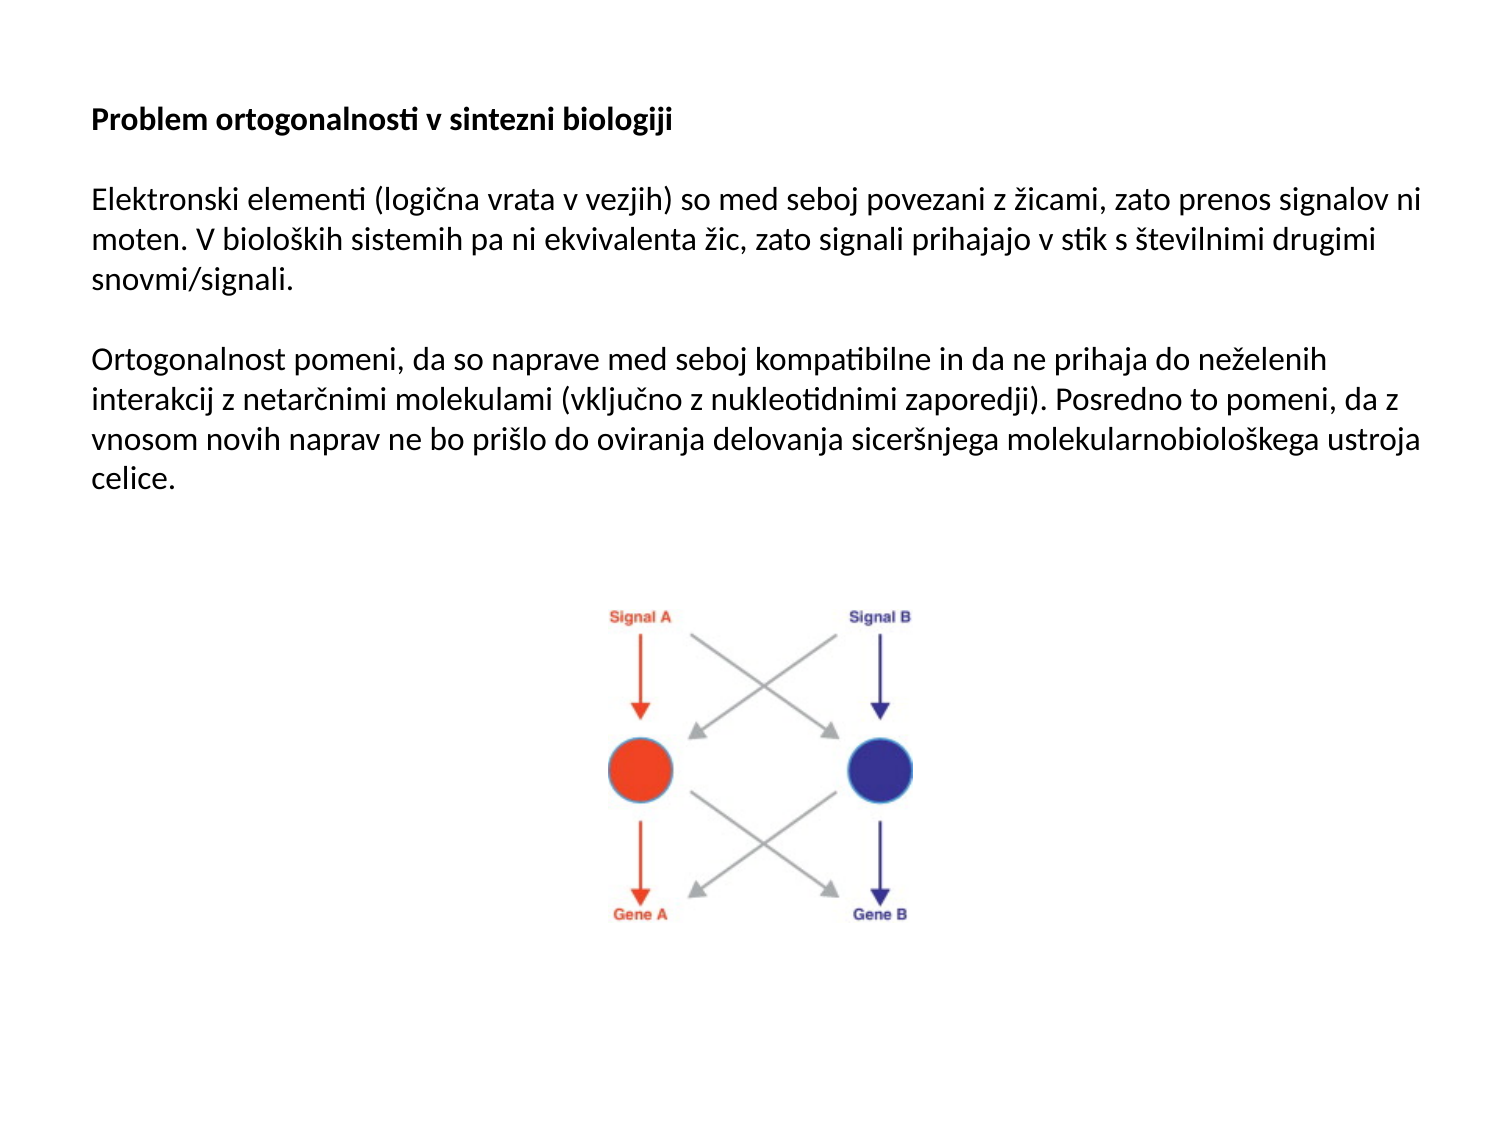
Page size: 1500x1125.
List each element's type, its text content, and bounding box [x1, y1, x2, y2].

text_box Problem ortogonalnosti v sintezni biologiji Elektronski elementi (logična vrata v vezjih) so med seboj povezani z žicami, zato prenos signalov ni moten. V bioloških sistemih pa ni ekvivalenta žic, zato signali prihajajo v stik s številnimi drugimi snovmi/signali. Ortogonalnost pomeni, da so naprave med seboj kompatibilne in da ne prihaja do neželenih interakcij z netarčnimi molekulami (vključno z nukleotidnimi zaporedji). Posredno to pomeni, da z vnosom novih naprav ne bo prišlo do oviranja delovanja siceršnjega molekularnobiološkega ustroja celice. [76, 89, 1471, 584]
picture [608, 609, 913, 923]
